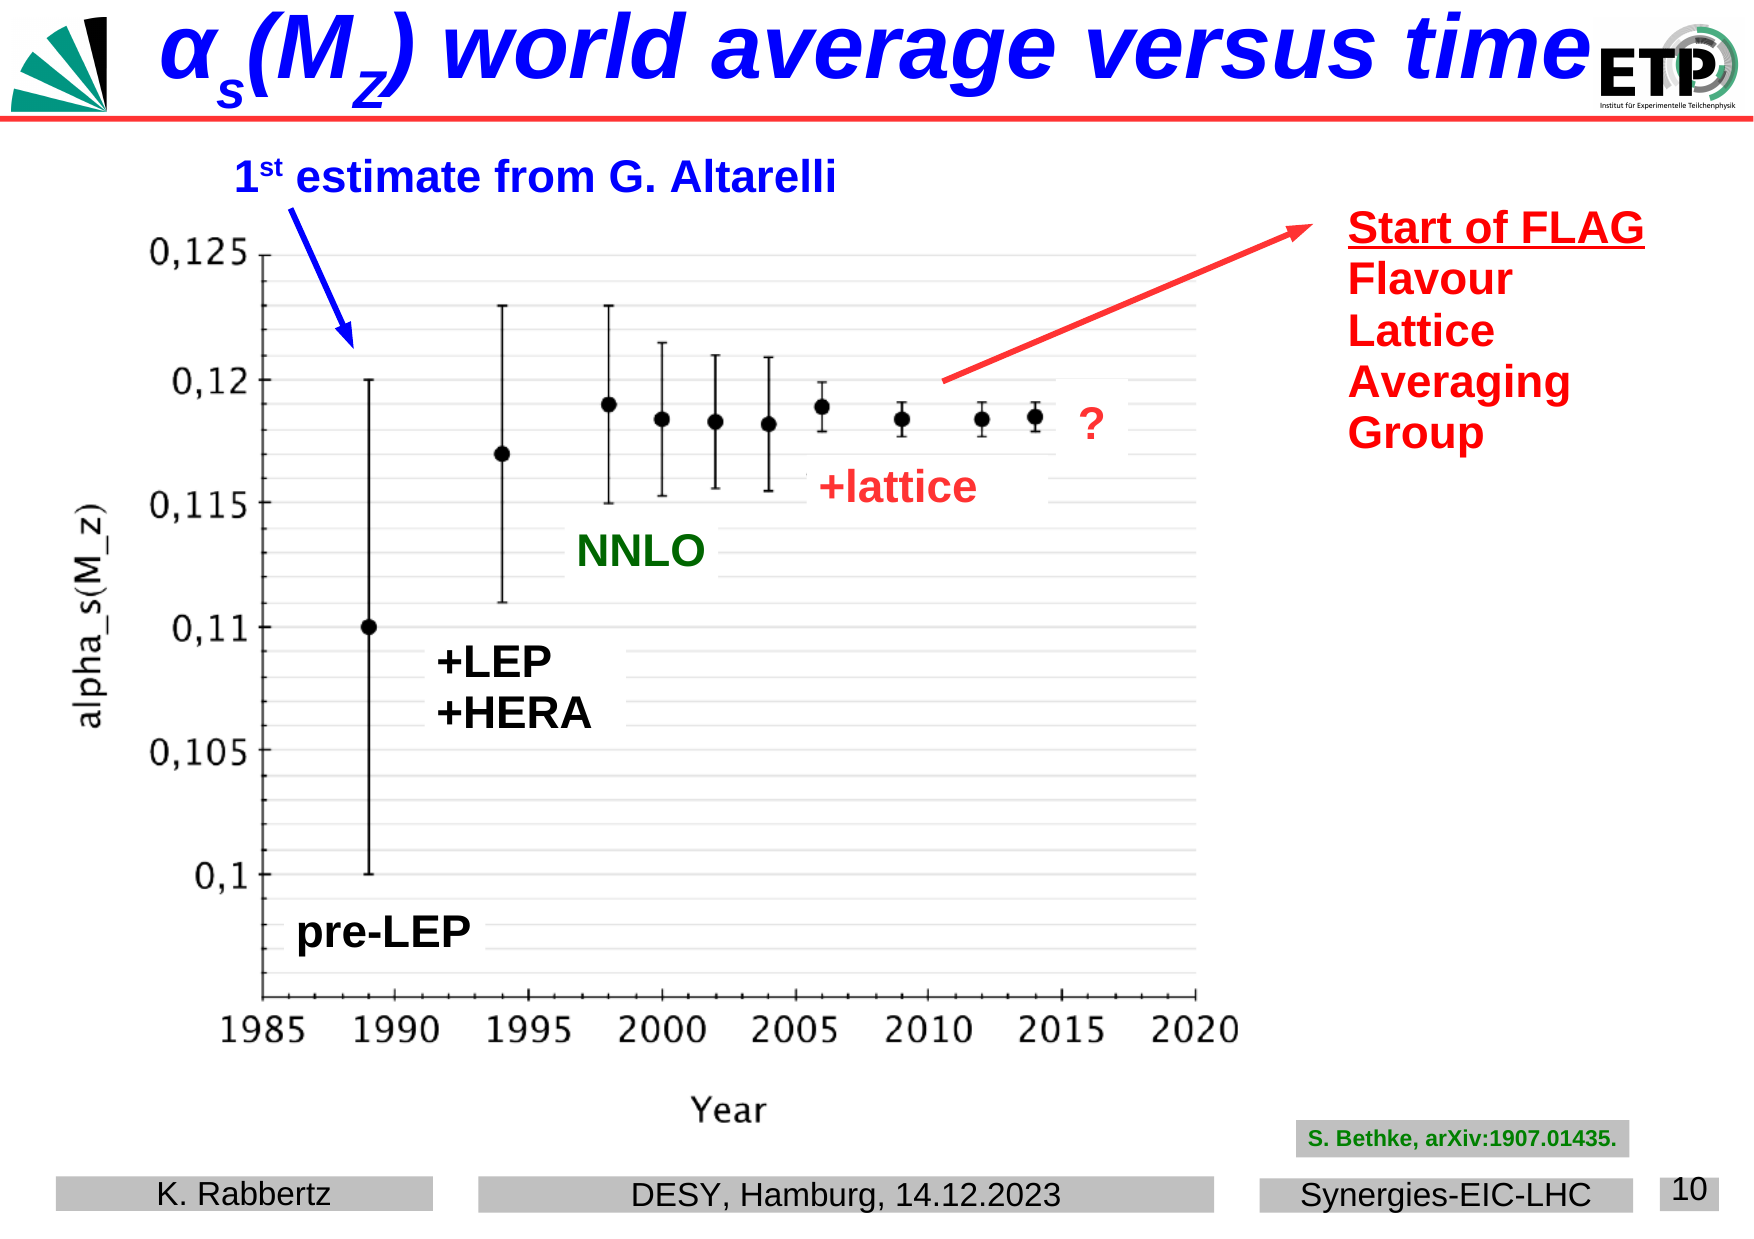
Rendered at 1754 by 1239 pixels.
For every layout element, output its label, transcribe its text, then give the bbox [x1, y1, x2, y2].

text_box +LEP +HERA [424, 630, 626, 745]
title αs(MZ) world average versus time [124, 0, 1630, 121]
text_box Start of FLAG Flavour Lattice Averaging Group [1335, 196, 1663, 467]
text_box +lattice [806, 454, 1049, 518]
picture [1630, 17, 1745, 112]
picture [52, 224, 1250, 1143]
text_box 1st estimate from G. Altarelli [222, 144, 850, 221]
text_box S. Bethke, arXiv:1907.01435. [1296, 1120, 1630, 1158]
text_box pre-LEP [284, 900, 486, 964]
text_box NNLO [564, 519, 719, 583]
picture [11, 17, 107, 113]
text_box ? [1055, 379, 1128, 468]
